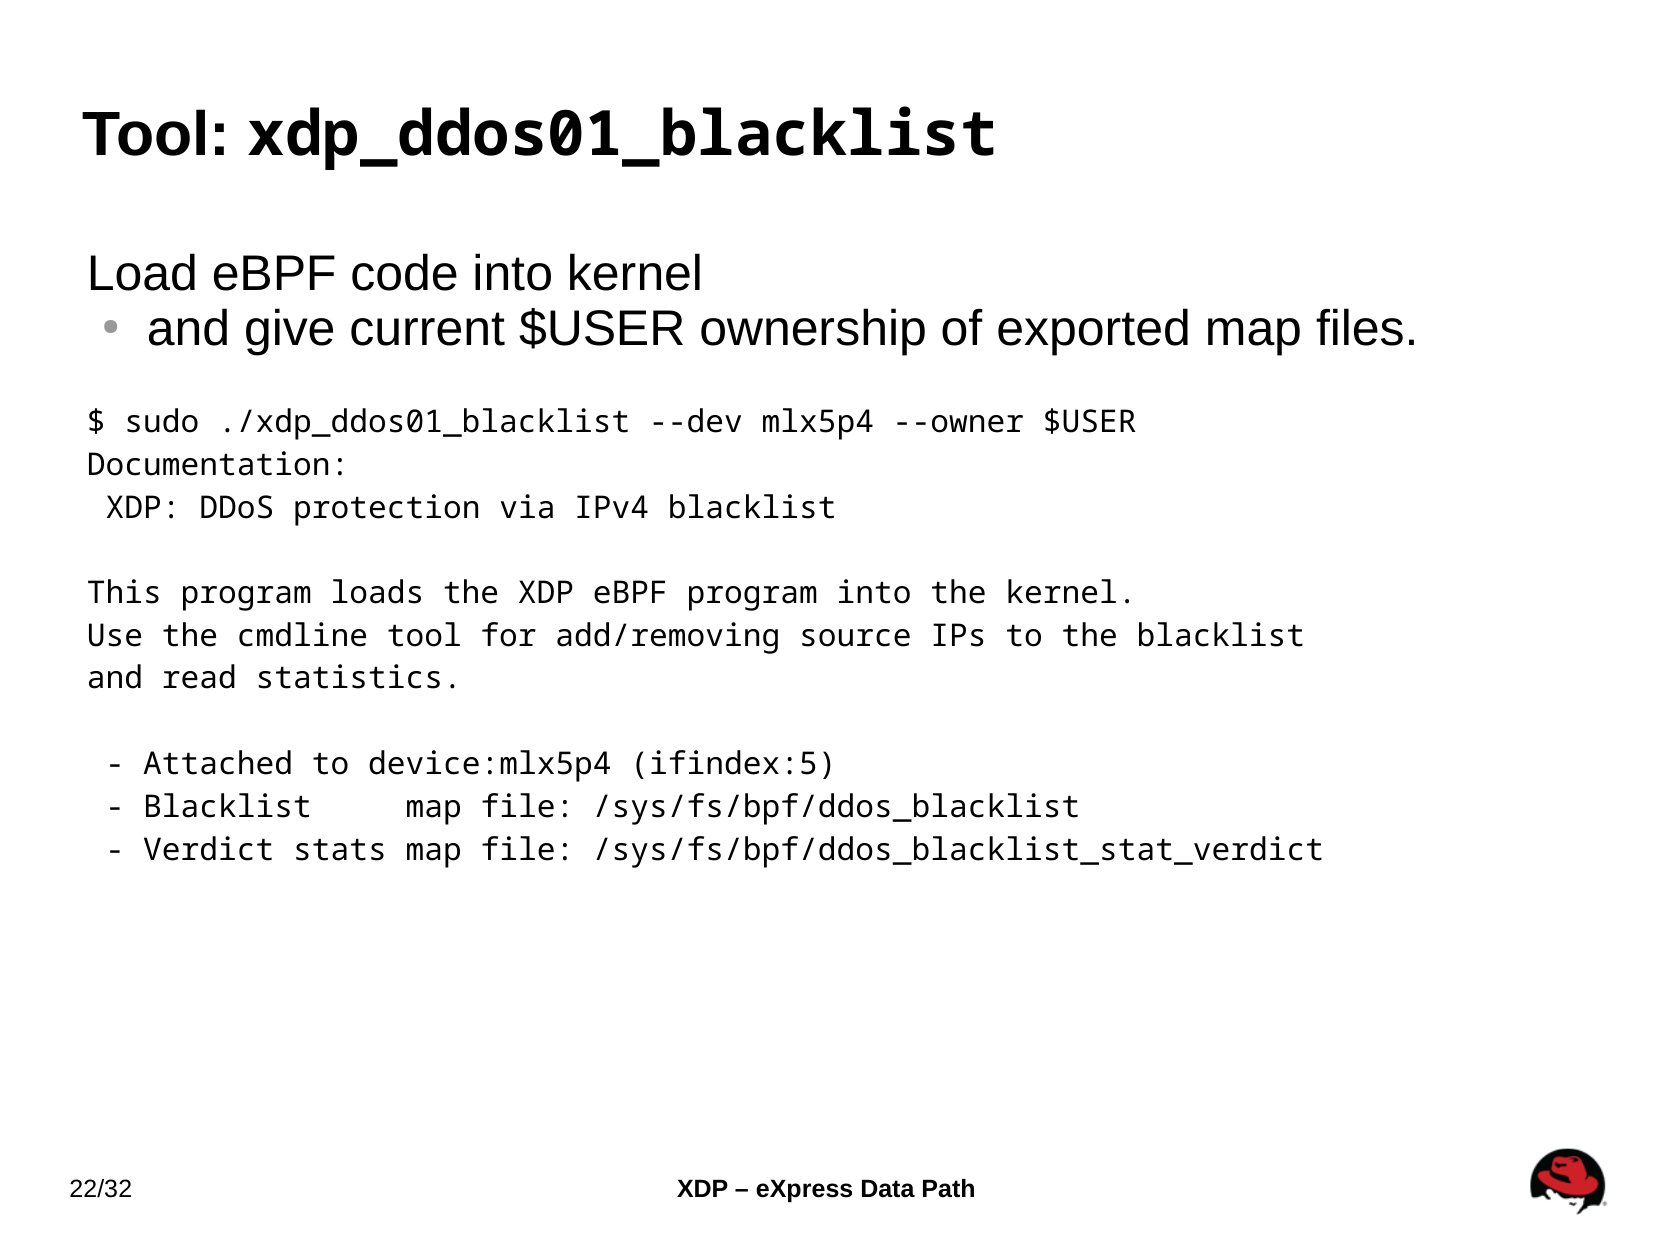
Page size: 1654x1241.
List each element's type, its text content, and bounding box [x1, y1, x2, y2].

list Load eBPF code into kernel and give current $USER ownership of exported map files. $ sudo ./xdp_ddos01_blacklist --dev mlx5p4 --owner $USER Documentation: XDP: DDoS protection via IPv4 blacklist This program loads the XDP eBPF program into the kernel. Use the cmdline tool for add/removing source IPs to the blacklist and read statistics. - Attached to device:mlx5p4 (ifindex:5) - Blacklist map file: /sys/fs/bpf/ddos_blacklist - Verdict stats map file: /sys/fs/bpf/ddos_blacklist_stat_verdict [86, 244, 1576, 1039]
picture [1529, 1146, 1613, 1224]
title Tool: xdp_ddos01_blacklist [82, 37, 1571, 226]
